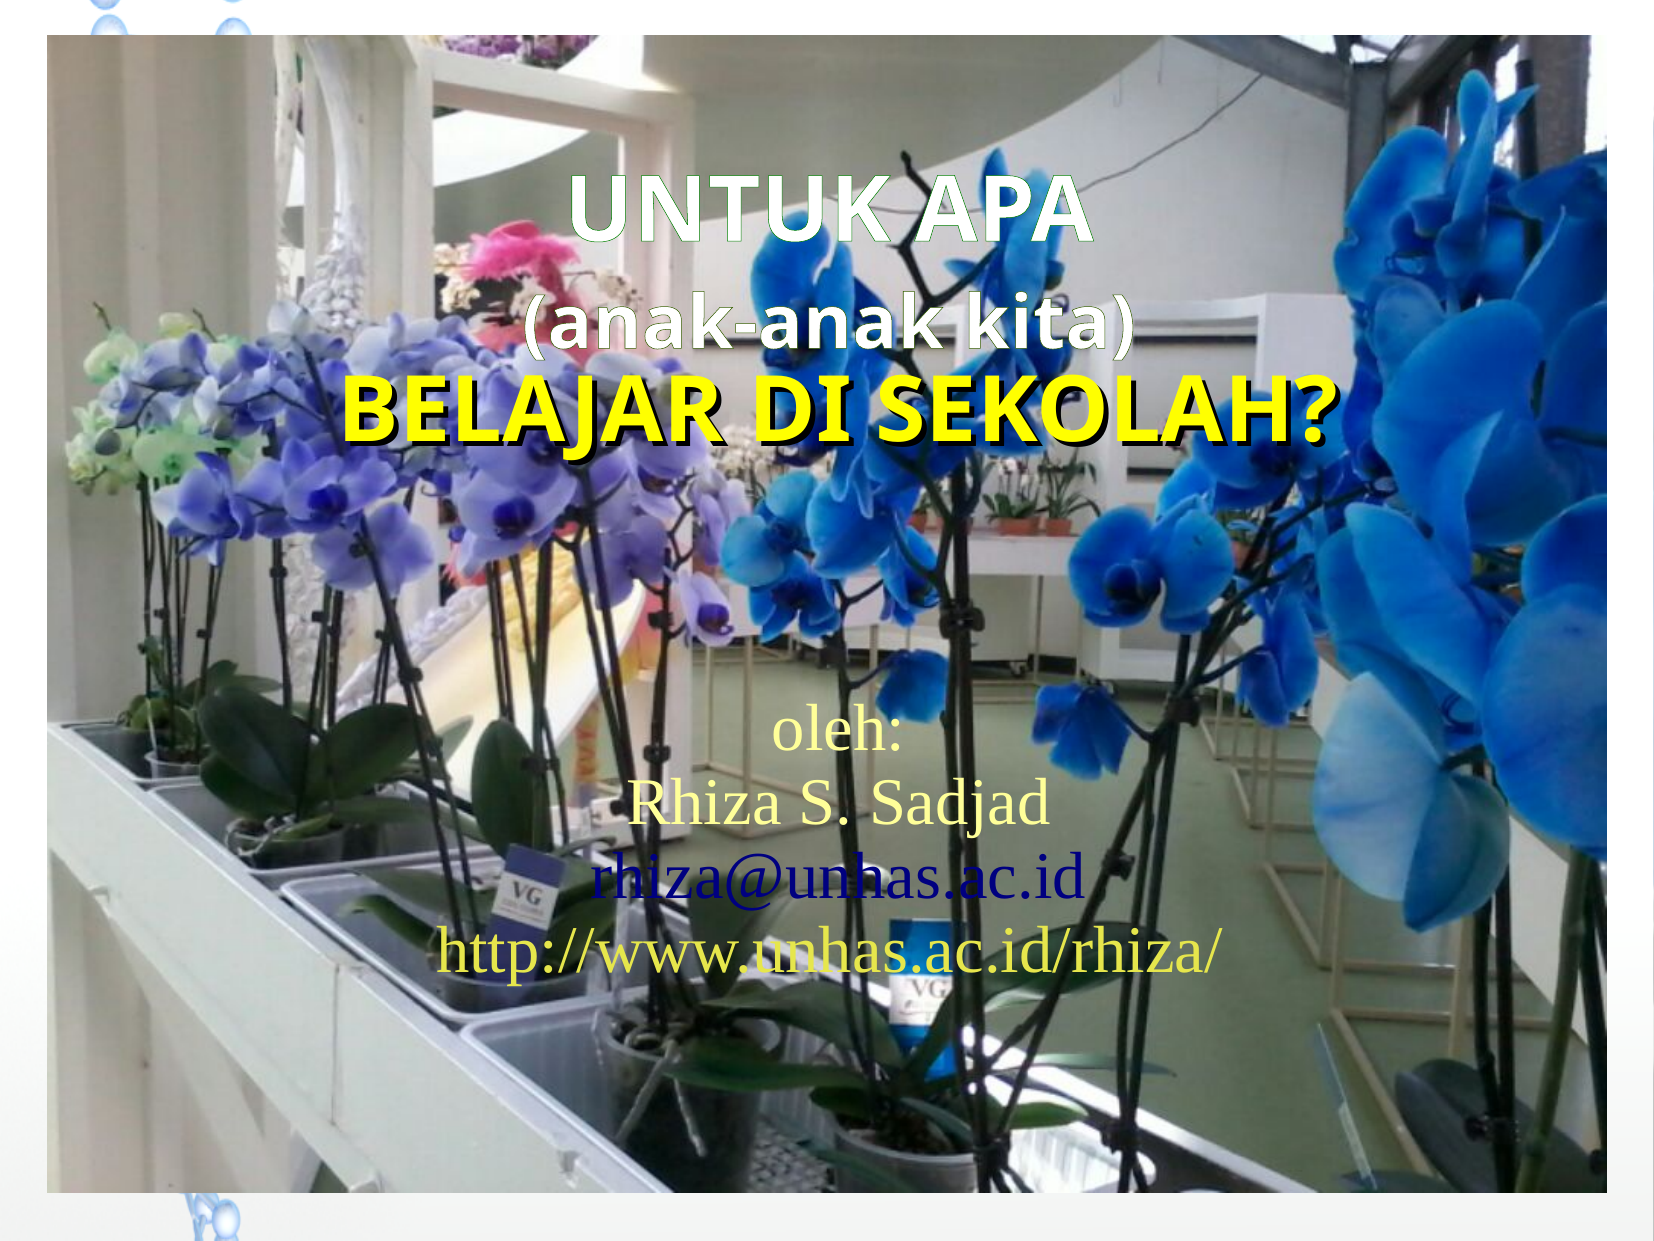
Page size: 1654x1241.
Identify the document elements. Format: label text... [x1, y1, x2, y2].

subtitle BELAJAR DI SEKOLAH? oleh: Rhiza S. Sadjad rhiza@unhas.ac.id http://www.unhas.ac.id/rhiza/ [94, 342, 1583, 1062]
title UNTUK APA (anak-anak kita) [85, 153, 1574, 361]
picture [0, 0, 1654, 1241]
